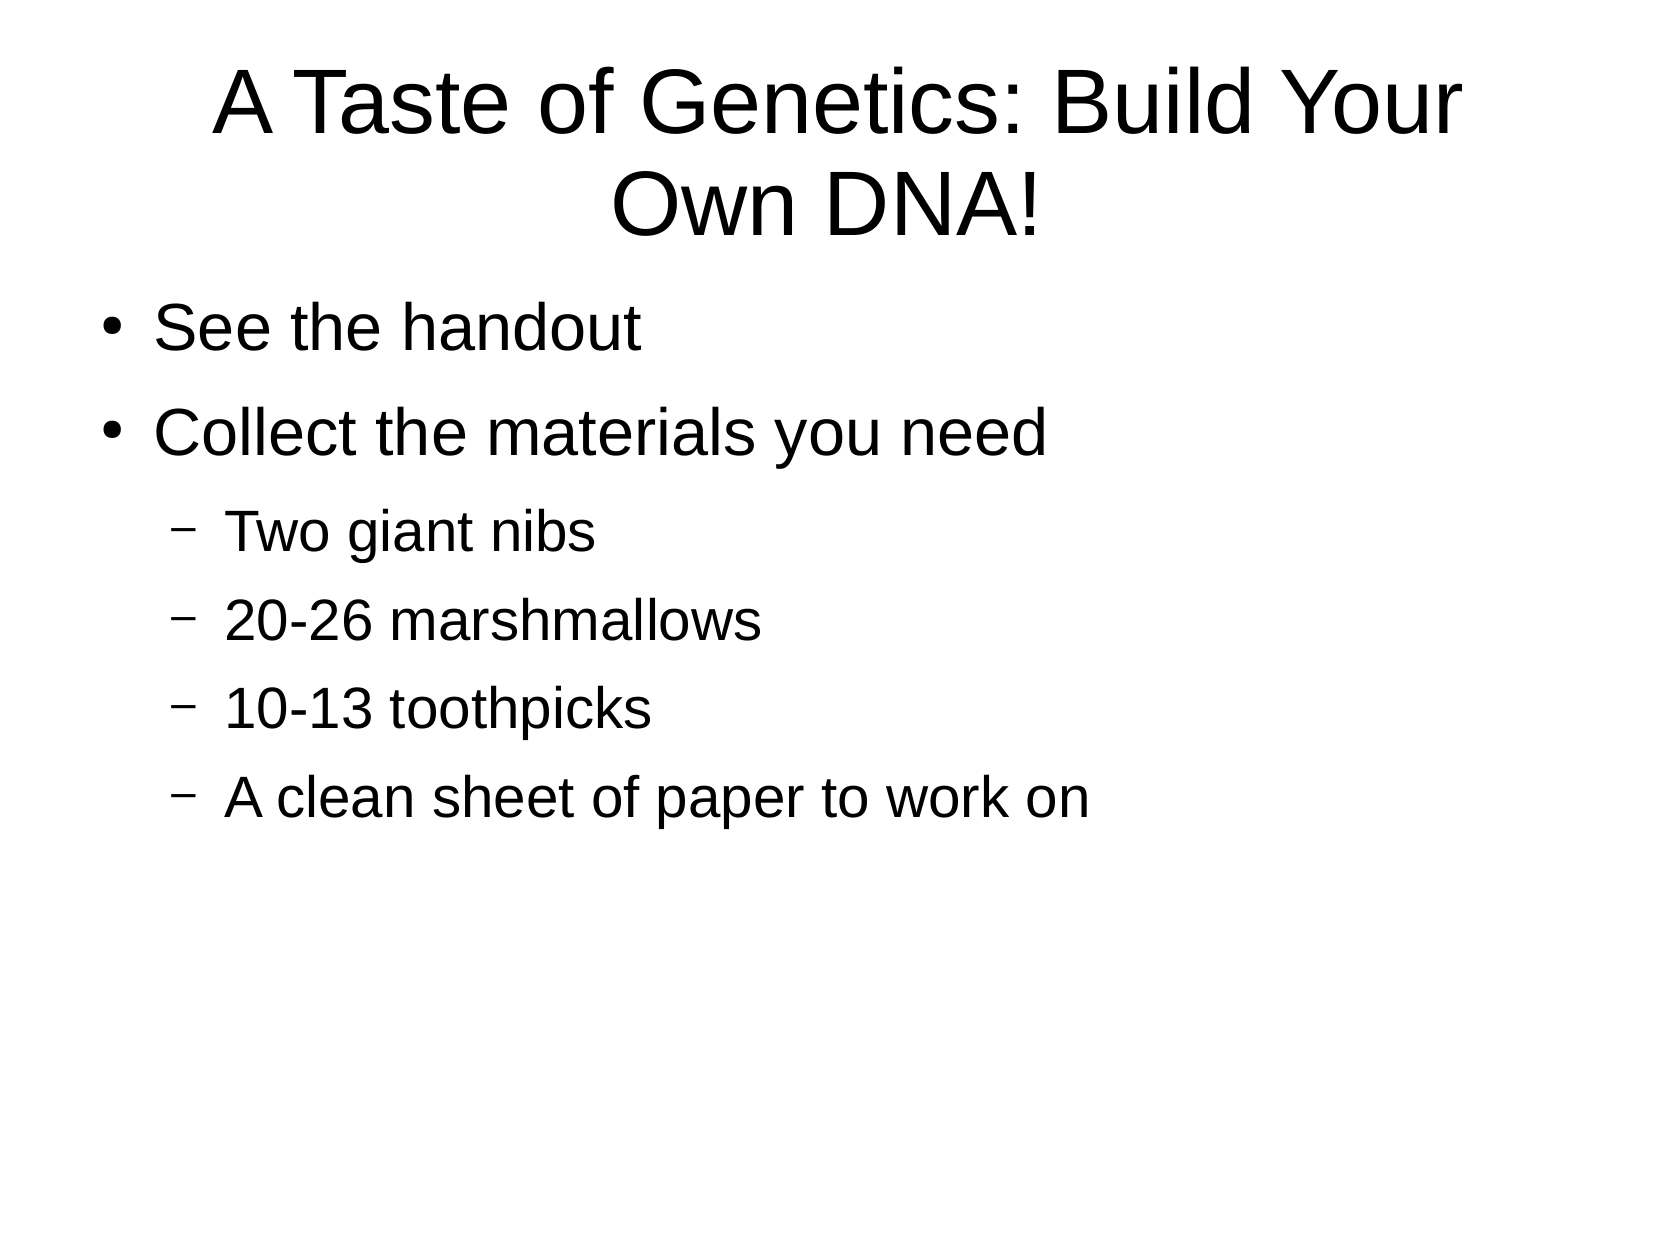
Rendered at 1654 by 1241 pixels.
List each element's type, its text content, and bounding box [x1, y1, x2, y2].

title A Taste of Genetics: Build Your Own DNA! [82, 49, 1571, 257]
list See the handout Collect the materials you need Two giant nibs 20-26 marshmallows 10-13 toothpicks A clean sheet of paper to work on [82, 290, 1571, 1010]
